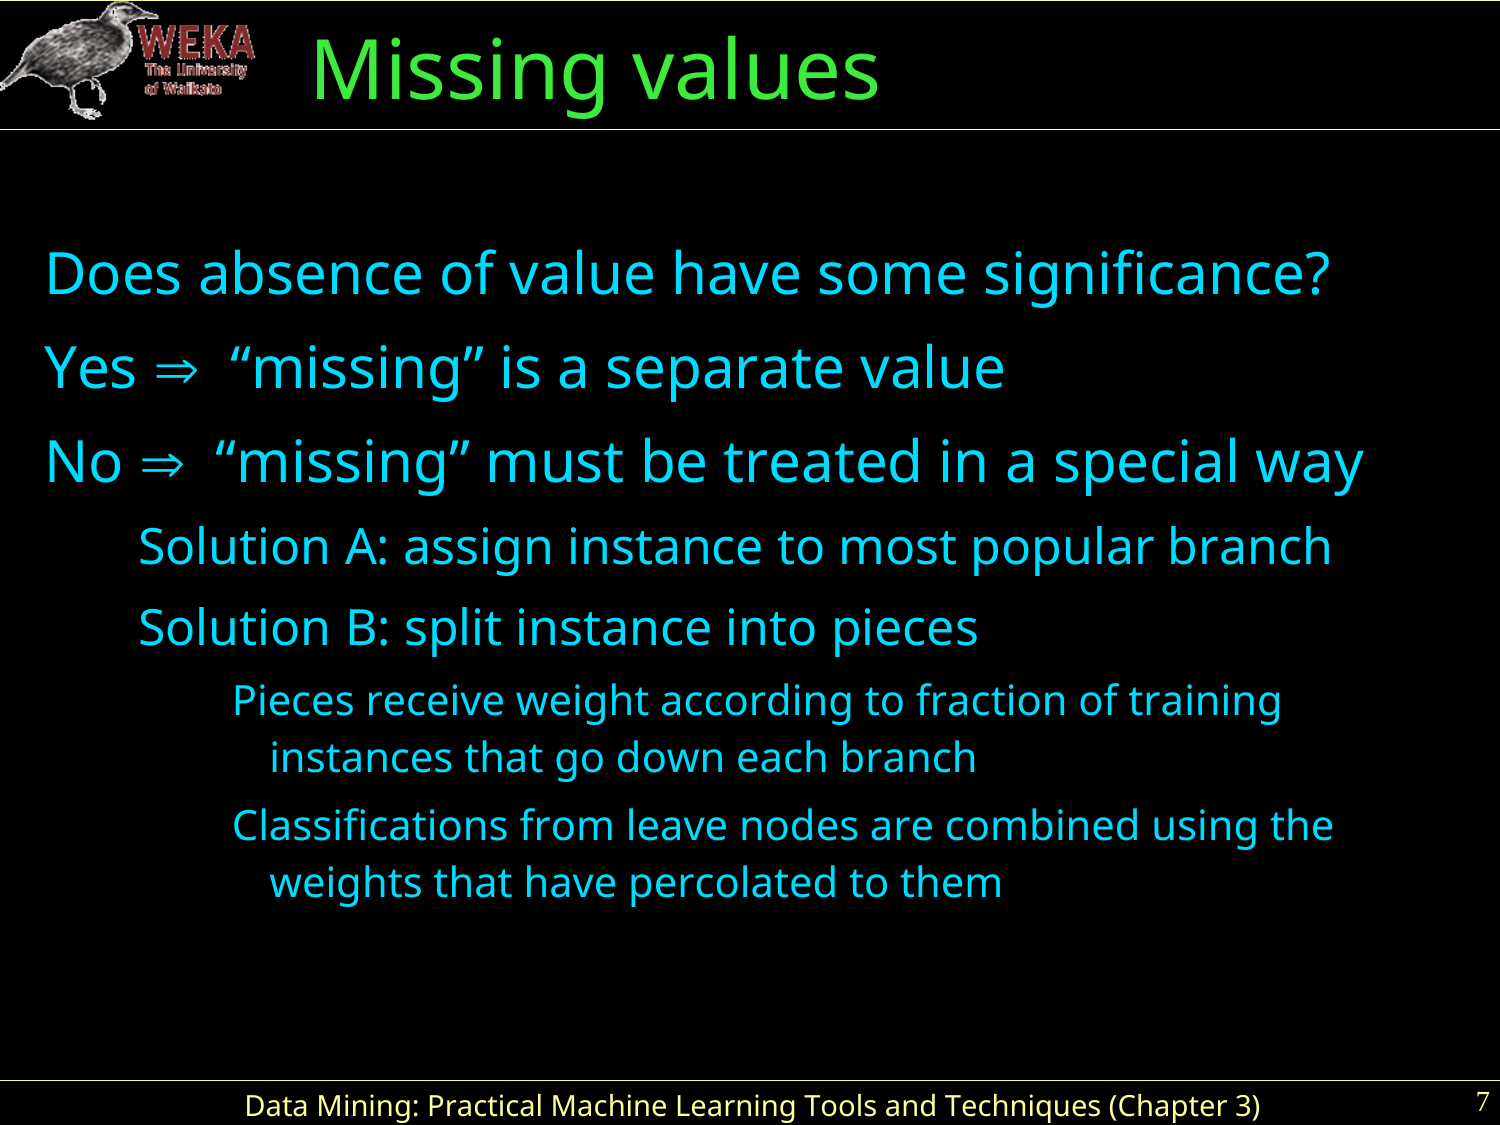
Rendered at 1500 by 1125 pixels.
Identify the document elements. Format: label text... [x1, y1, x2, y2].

title Missing values [295, 0, 1500, 148]
picture [0, 1, 266, 129]
text_box Does absence of value have some significance? Yes  “missing” is a separate value No  “missing” must be treated in a special way Solution A: assign instance to most popular branch Solution B: split instance into pieces Pieces receive weight according to fraction of training instances that go down each branch Classifications from leave nodes are combined using the weights that have percolated to them [29, 224, 1447, 901]
